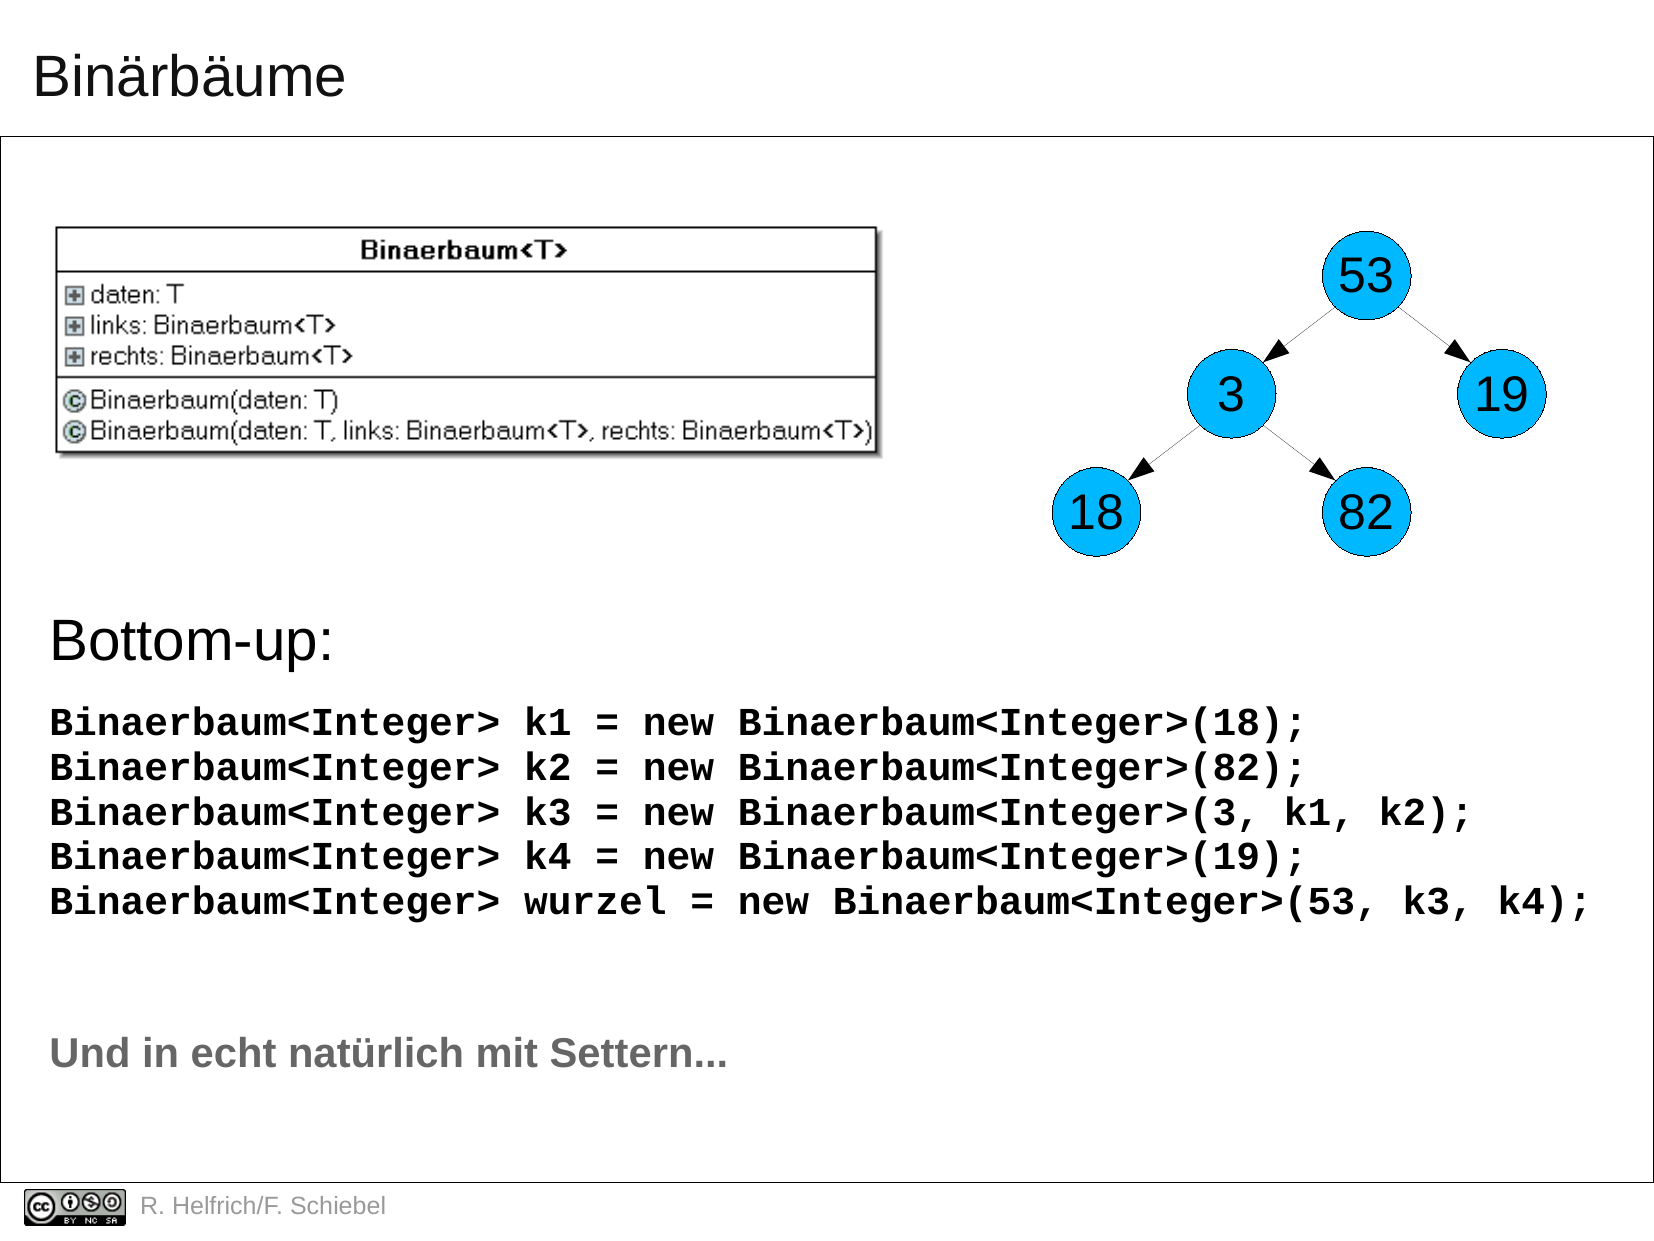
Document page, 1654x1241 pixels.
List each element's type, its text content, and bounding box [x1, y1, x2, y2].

title Binärbäume [32, 38, 1608, 115]
list Bottom-up: Binaerbaum<Integer> k1 = new Binaerbaum<Integer>(18); Binaerbaum<Integer> k2 = new Binaerbaum<Integer>(82); Binaerbaum<Integer> k3 = new Binaerbaum<Integer>(3, k1, k2); Binaerbaum<Integer> k4 = new Binaerbaum<Integer>(19); Binaerbaum<Integer> wurzel = new Binaerbaum<Integer>(53, k3, k4); Und in echt natürlich mit Settern... [49, 259, 1597, 1077]
picture [54, 225, 885, 461]
text_box 3 [1187, 349, 1277, 439]
picture [24, 1189, 126, 1226]
text_box 82 [1322, 467, 1412, 557]
text_box 19 [1457, 349, 1547, 439]
text_box 53 [1322, 231, 1412, 320]
text_box 18 [1052, 467, 1141, 557]
